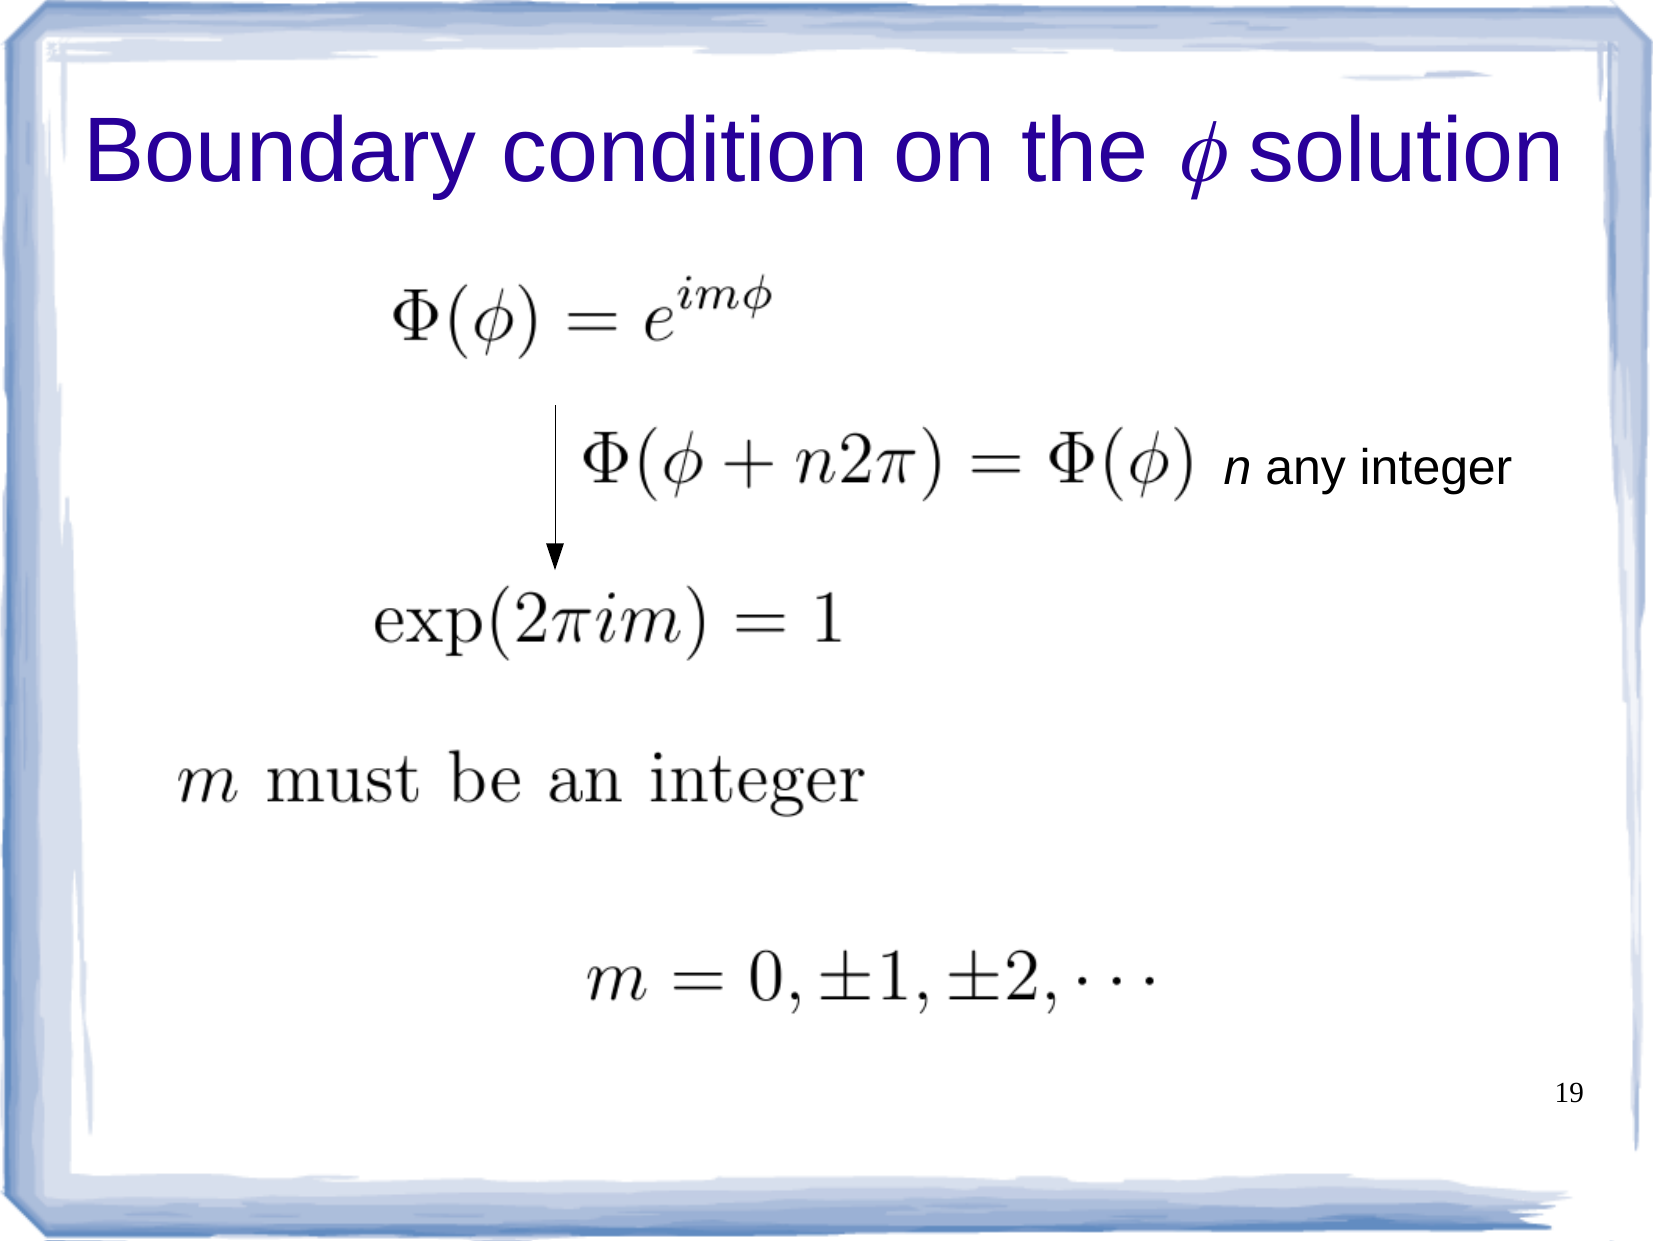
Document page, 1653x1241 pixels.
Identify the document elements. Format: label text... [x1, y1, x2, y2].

text_box n any integer [1208, 432, 1599, 511]
picture [0, 0, 1653, 1241]
title Boundary condition on the f solution [82, 49, 1567, 253]
